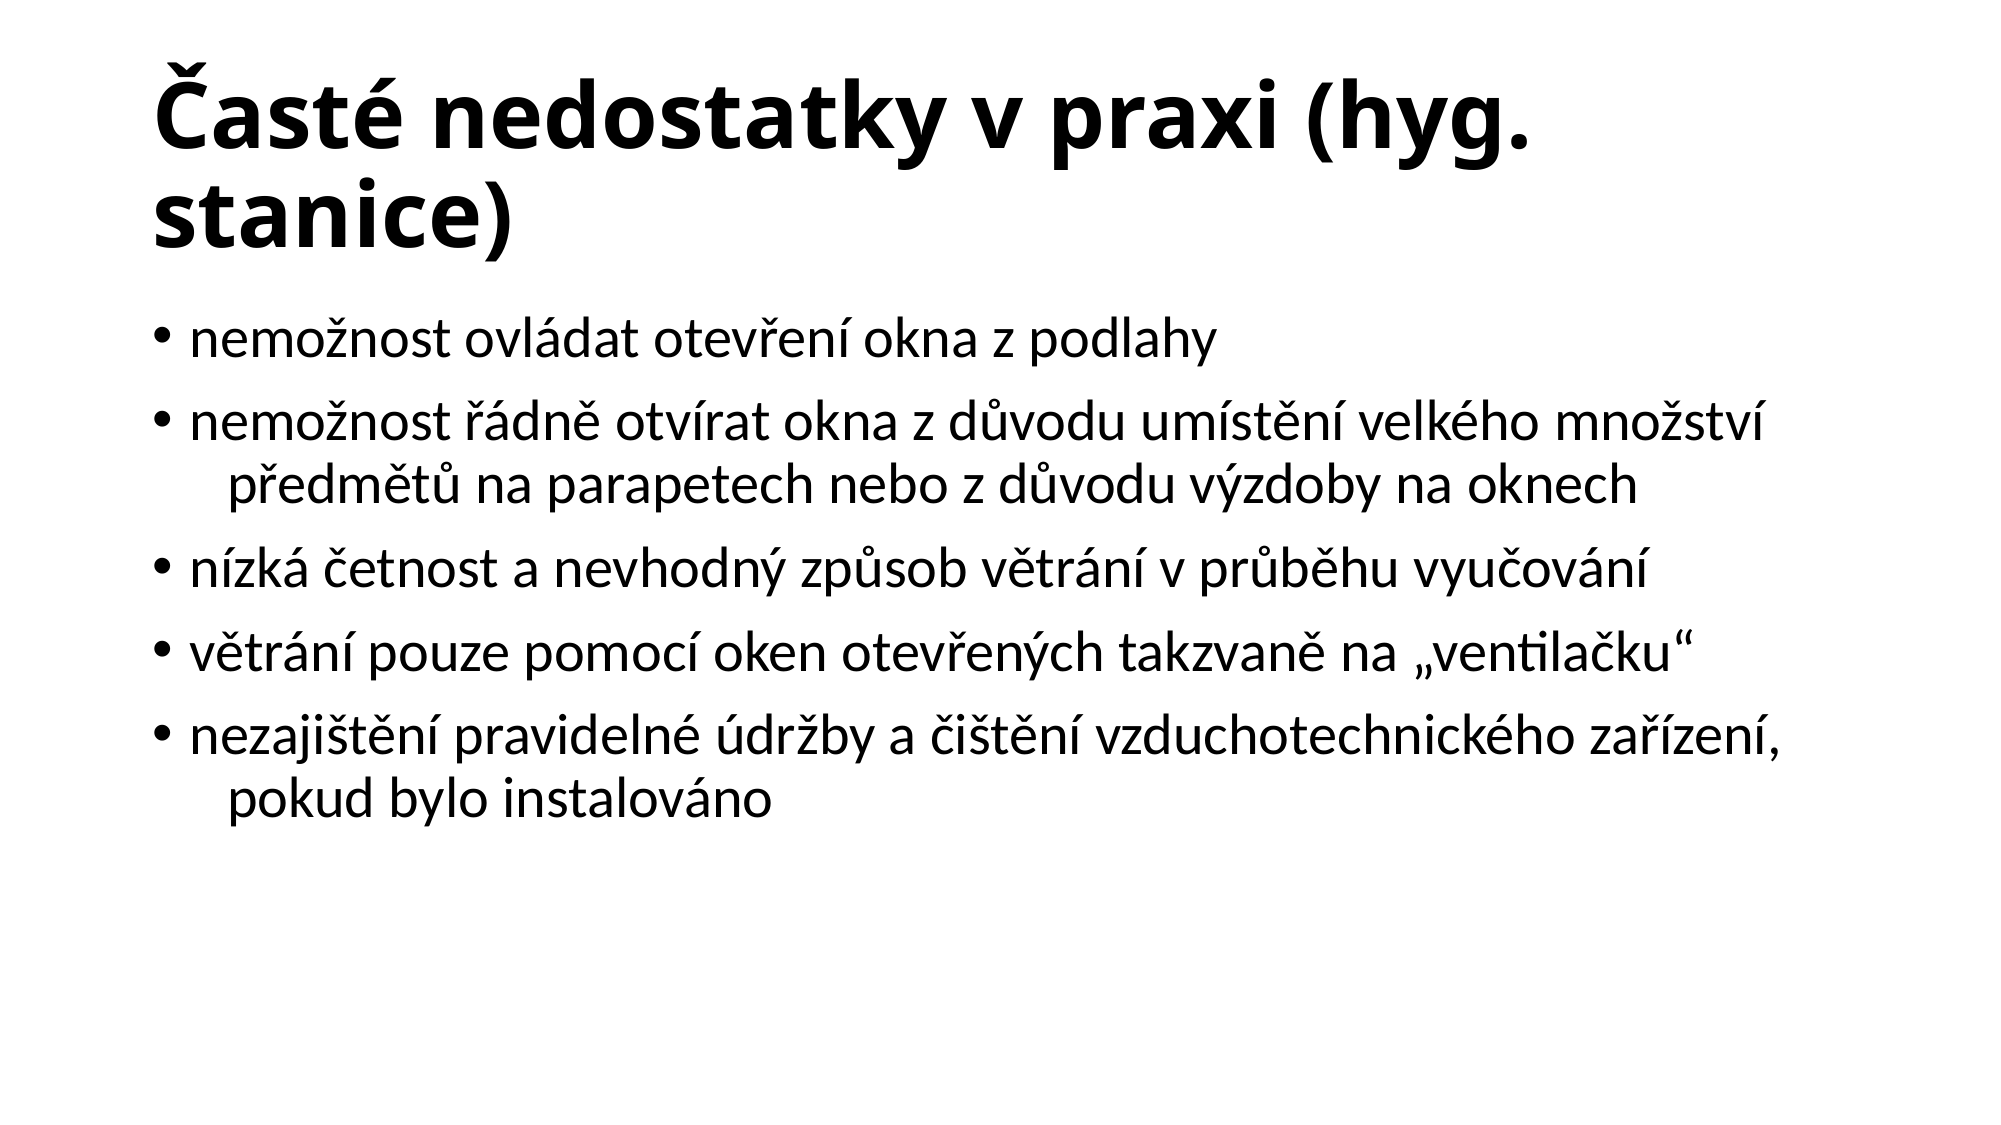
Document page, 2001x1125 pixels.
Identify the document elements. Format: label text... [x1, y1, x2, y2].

list nemožnost ovládat otevření okna z podlahy nemožnost řádně otvírat okna z důvodu umístění velkého množství předmětů na parapetech nebo z důvodu výzdoby na oknech nízká četnost a nevhodný způsob větrání v průběhu vyučování větrání pouze pomocí oken otevřených takzvaně na „ventilačku“ nezajištění pravidelné údržby a čištění vzduchotechnického zařízení, pokud bylo instalováno [137, 299, 1863, 1014]
title Časté nedostatky v praxi (hyg. stanice) [137, 59, 1863, 278]
